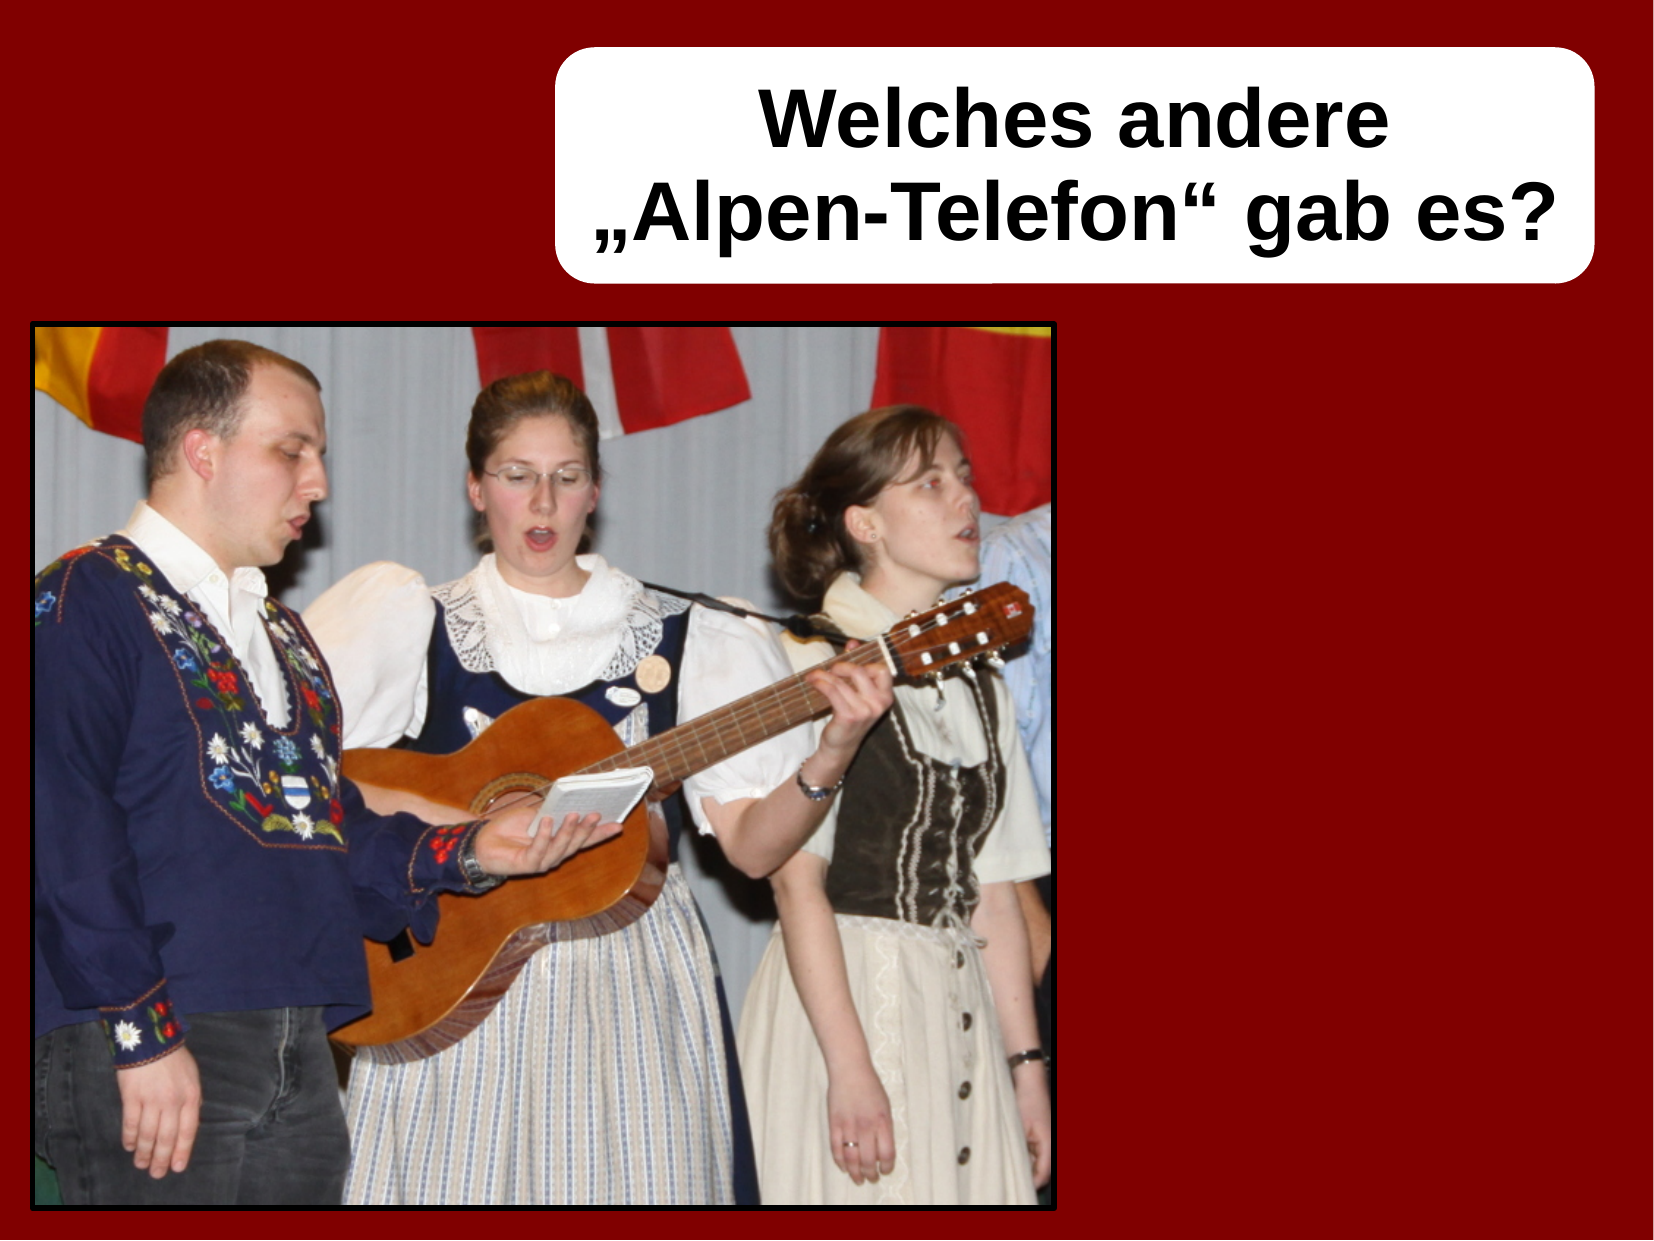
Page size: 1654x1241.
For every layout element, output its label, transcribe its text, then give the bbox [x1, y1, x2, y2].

text_box Welches andere „Alpen-Telefon“ gab es? [566, 64, 1583, 290]
picture [35, 327, 1052, 1206]
text_box [555, 47, 1595, 273]
